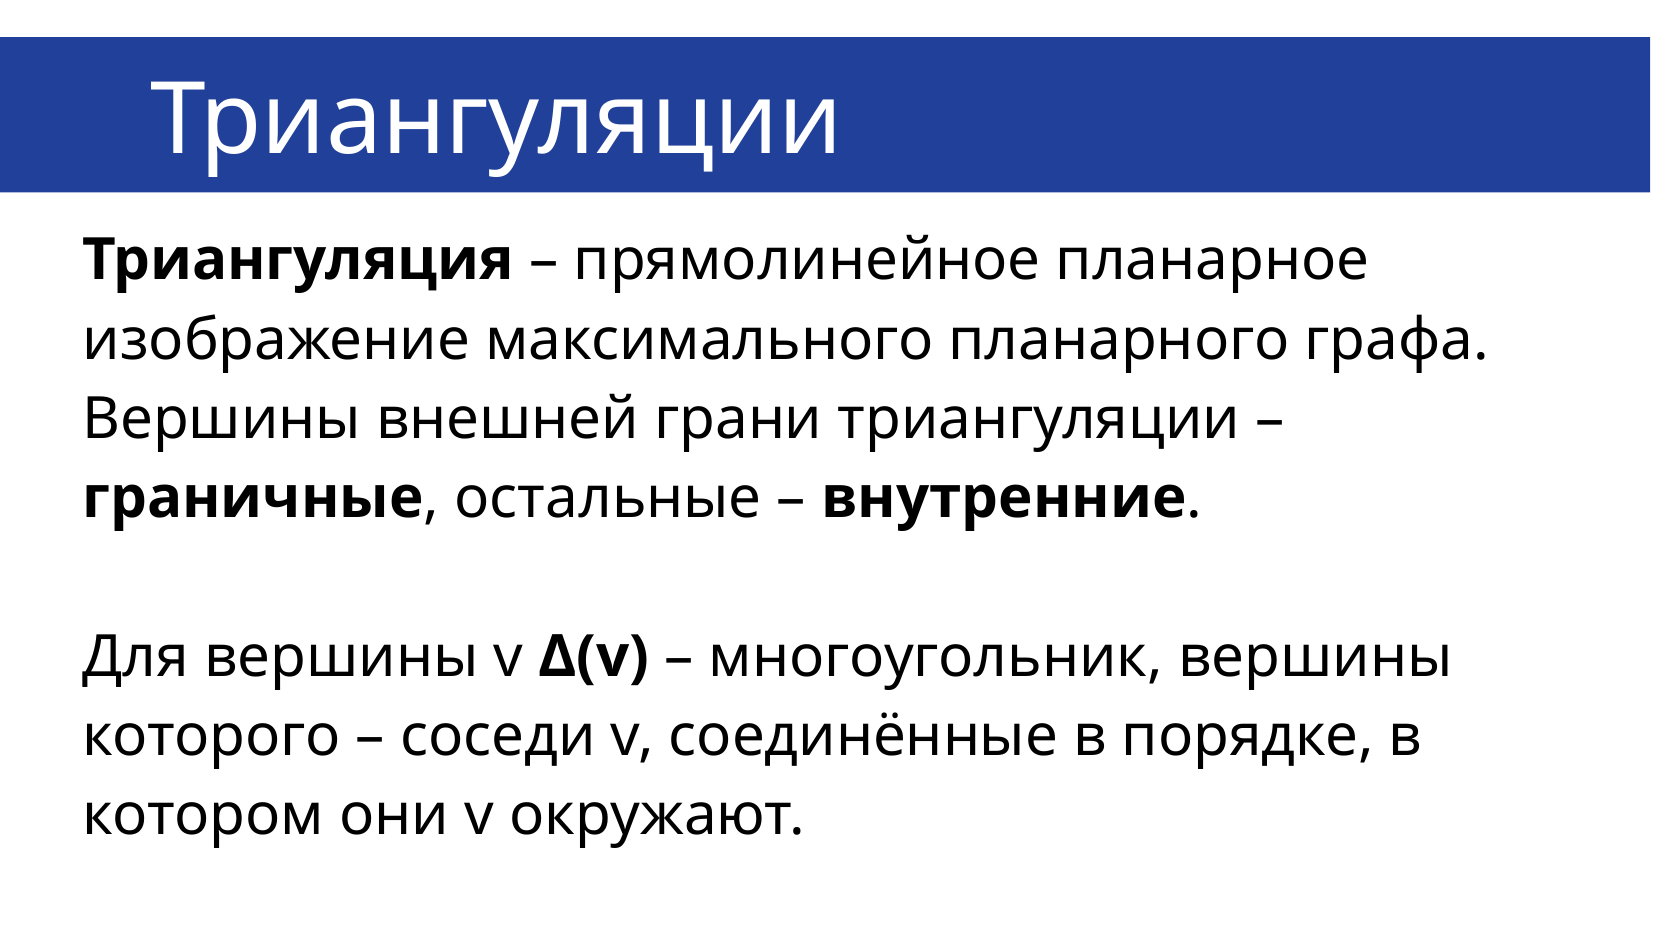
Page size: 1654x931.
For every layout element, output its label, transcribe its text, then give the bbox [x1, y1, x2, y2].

title Триангуляции [0, 37, 1651, 193]
subtitle Триангуляция – прямолинейное планарное изображение максимального планарного графа. Вершины внешней грани триангуляции – граничные, остальные – внутренние. Для вершины v Δ(v) – многоугольник, вершины которого – соседи v, соединённые в порядке, в котором они v окружают. [82, 217, 1576, 852]
